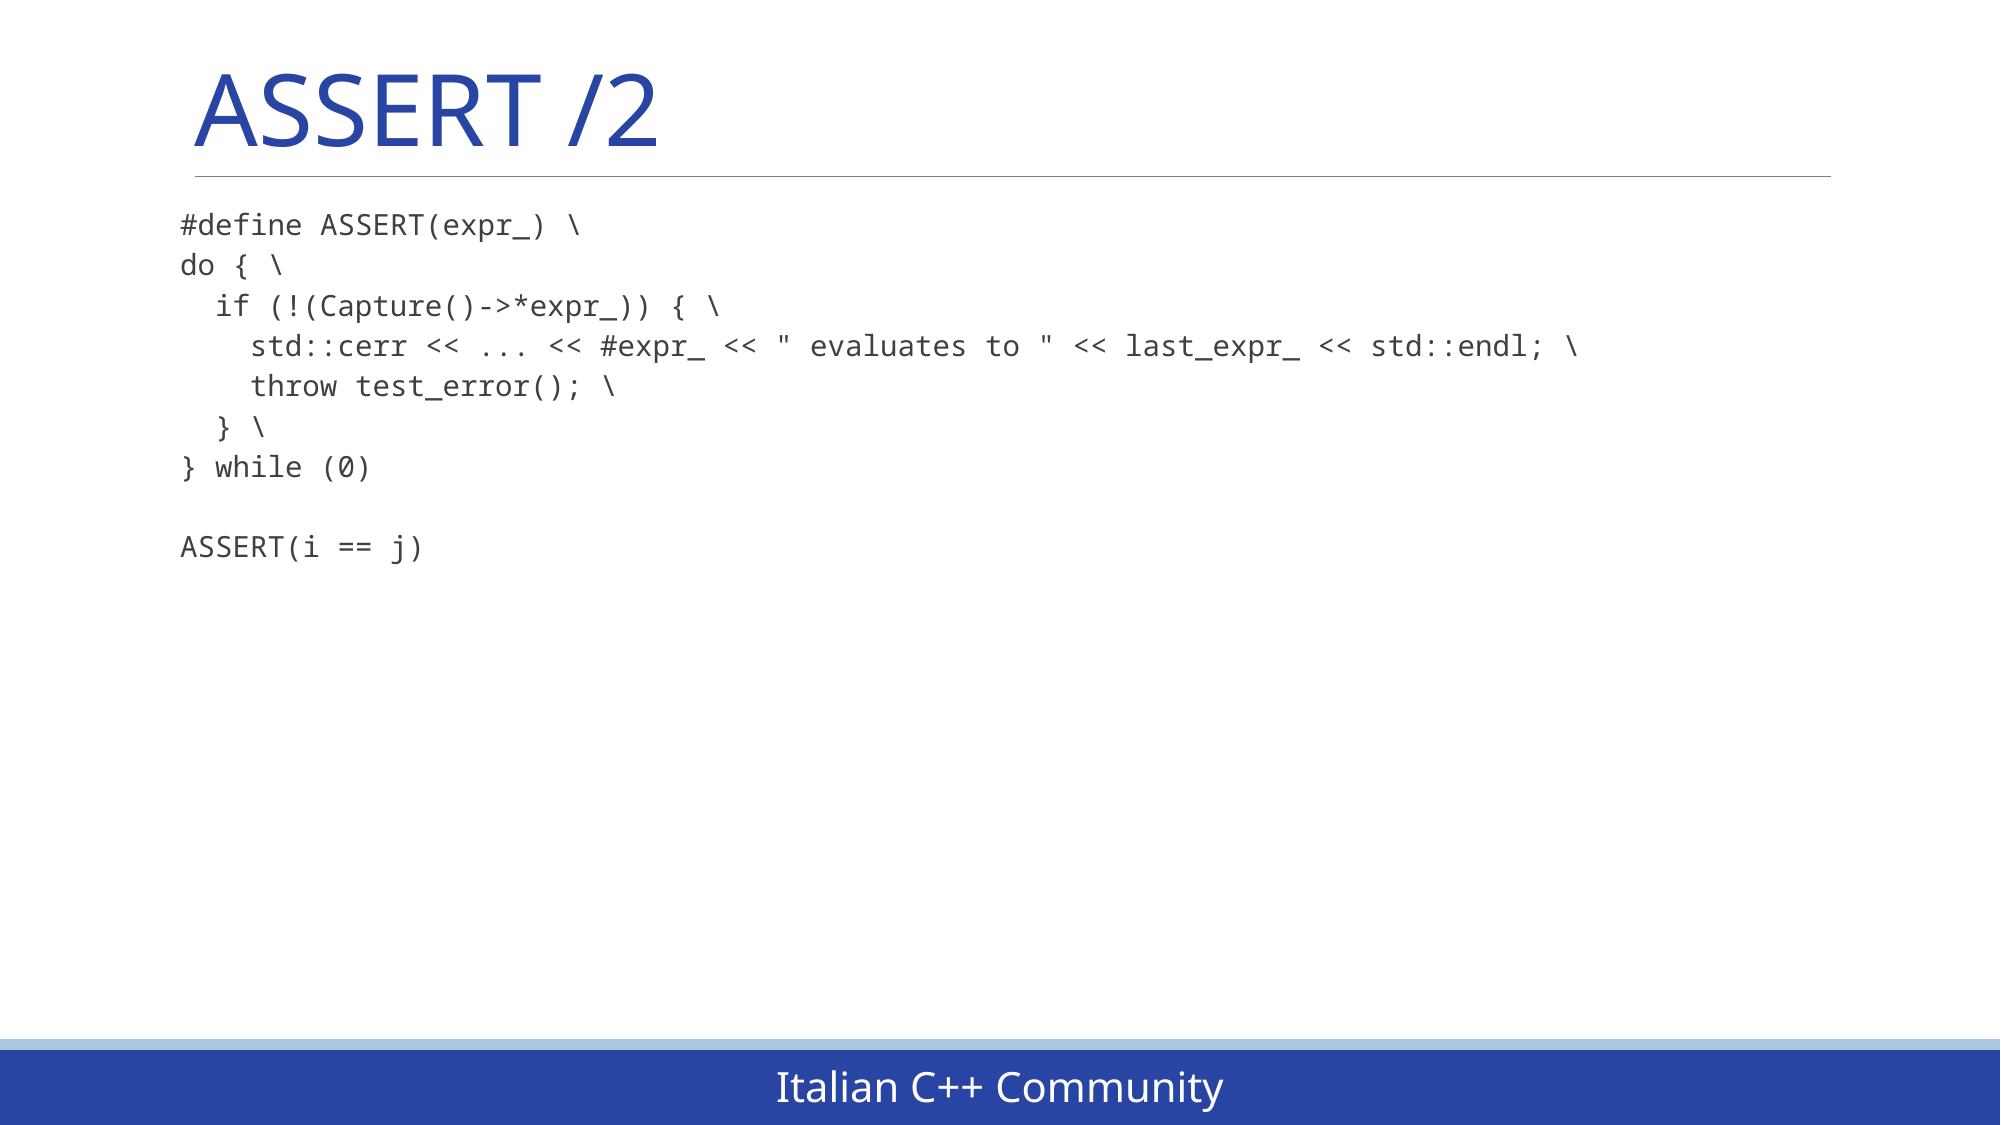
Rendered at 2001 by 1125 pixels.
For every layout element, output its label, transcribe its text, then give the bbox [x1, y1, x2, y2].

list #define ASSERT(expr_) \ do { \ if (!(Capture()->*expr_)) { \ std::cerr << ... << #expr_ << " evaluates to " << last_expr_ << std::endl; \ throw test_error(); \ } \ } while (0) ASSERT(i == j) [179, 202, 1830, 1011]
title ASSERT /2 [179, 2, 1830, 175]
